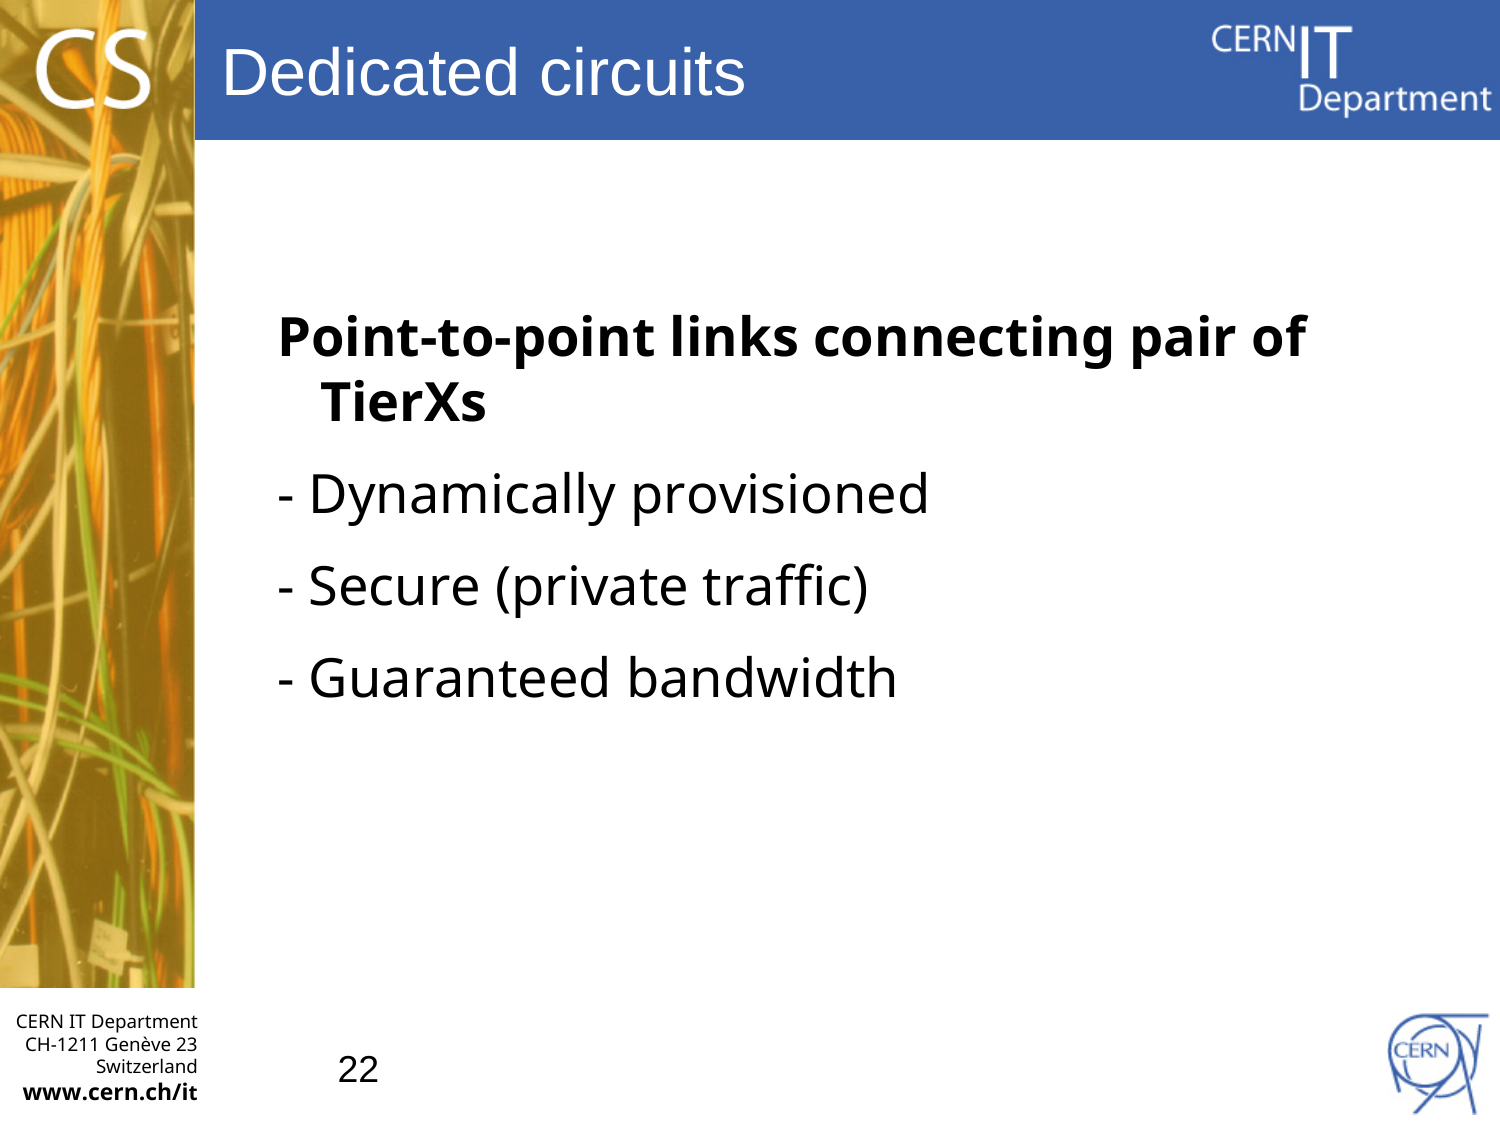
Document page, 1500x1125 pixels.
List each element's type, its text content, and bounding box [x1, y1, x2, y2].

text_box Point-to-point links connecting pair of TierXs - Dynamically provisioned - Secure (private traffic) - Guaranteed bandwidth [262, 294, 1429, 809]
picture [1307, 0, 1500, 140]
picture [1387, 1012, 1490, 1115]
picture [0, 0, 206, 988]
title Dedicated circuits [206, 0, 1307, 157]
